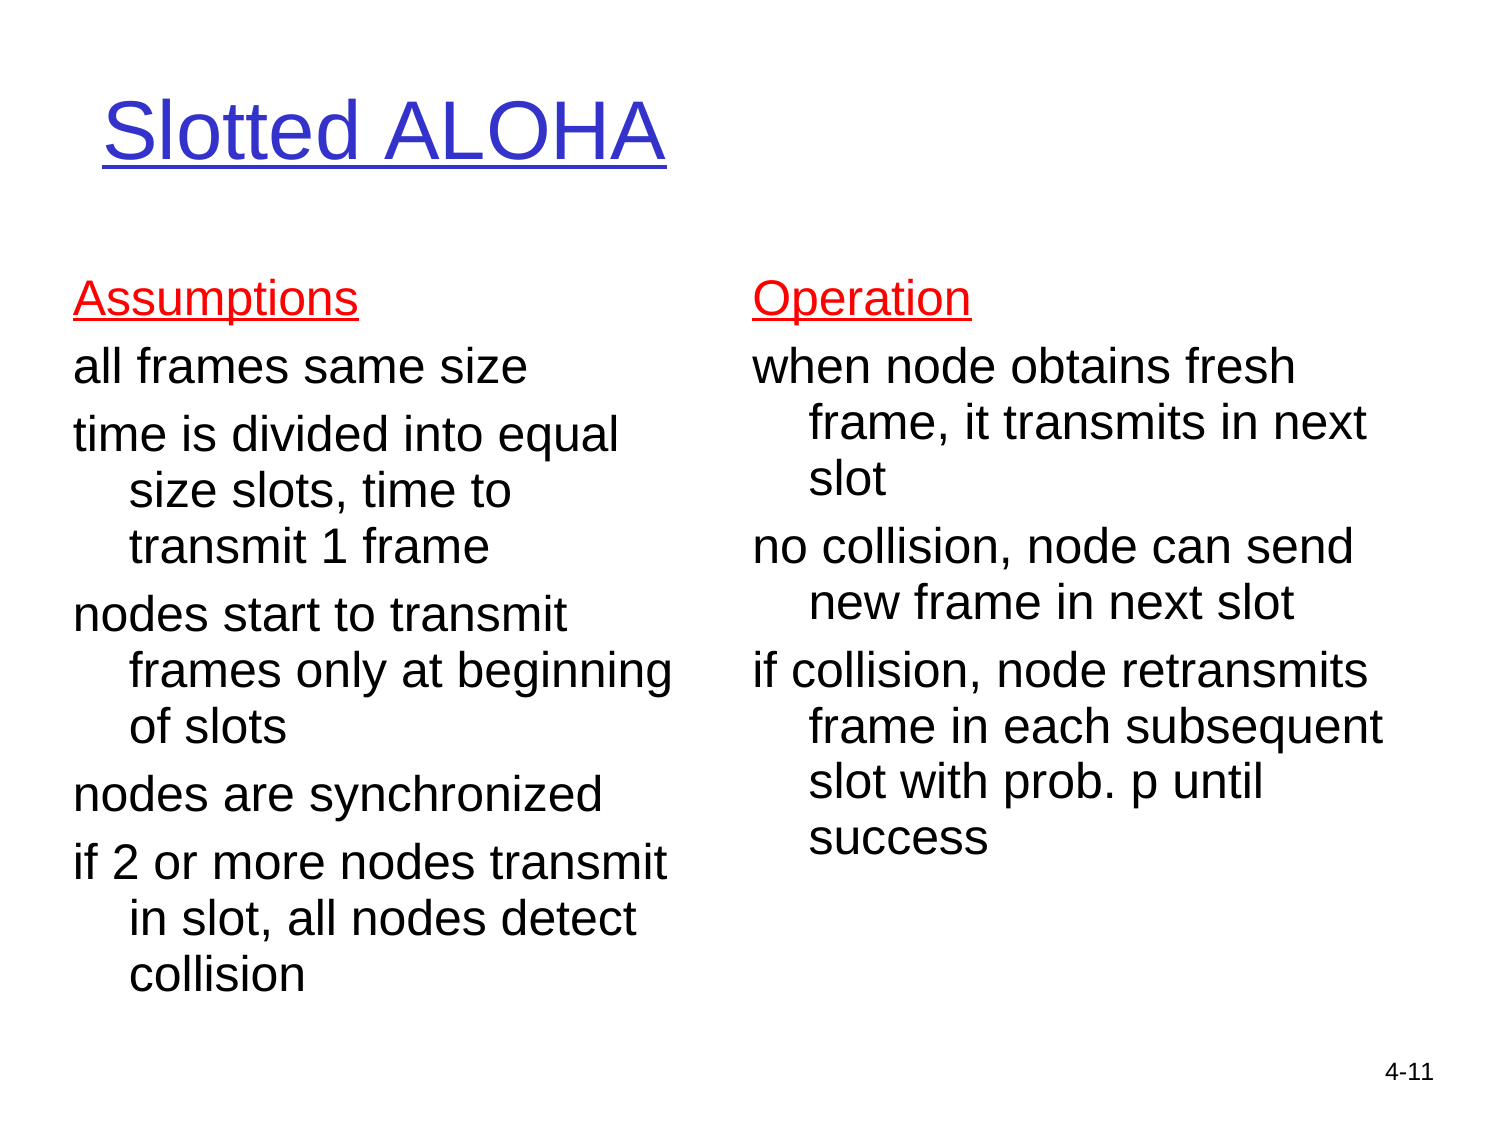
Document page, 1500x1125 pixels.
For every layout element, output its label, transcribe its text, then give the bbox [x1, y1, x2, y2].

list Assumptions all frames same size time is divided into equal size slots, time to transmit 1 frame nodes start to transmit frames only at beginning of slots nodes are synchronized if 2 or more nodes transmit in slot, all nodes detect collision [58, 262, 713, 1026]
list Operation when node obtains fresh frame, it transmits in next slot no collision, node can send new frame in next slot if collision, node retransmits frame in each subsequent slot with prob. p until success [737, 262, 1449, 1026]
title Slotted ALOHA [87, 37, 1363, 225]
